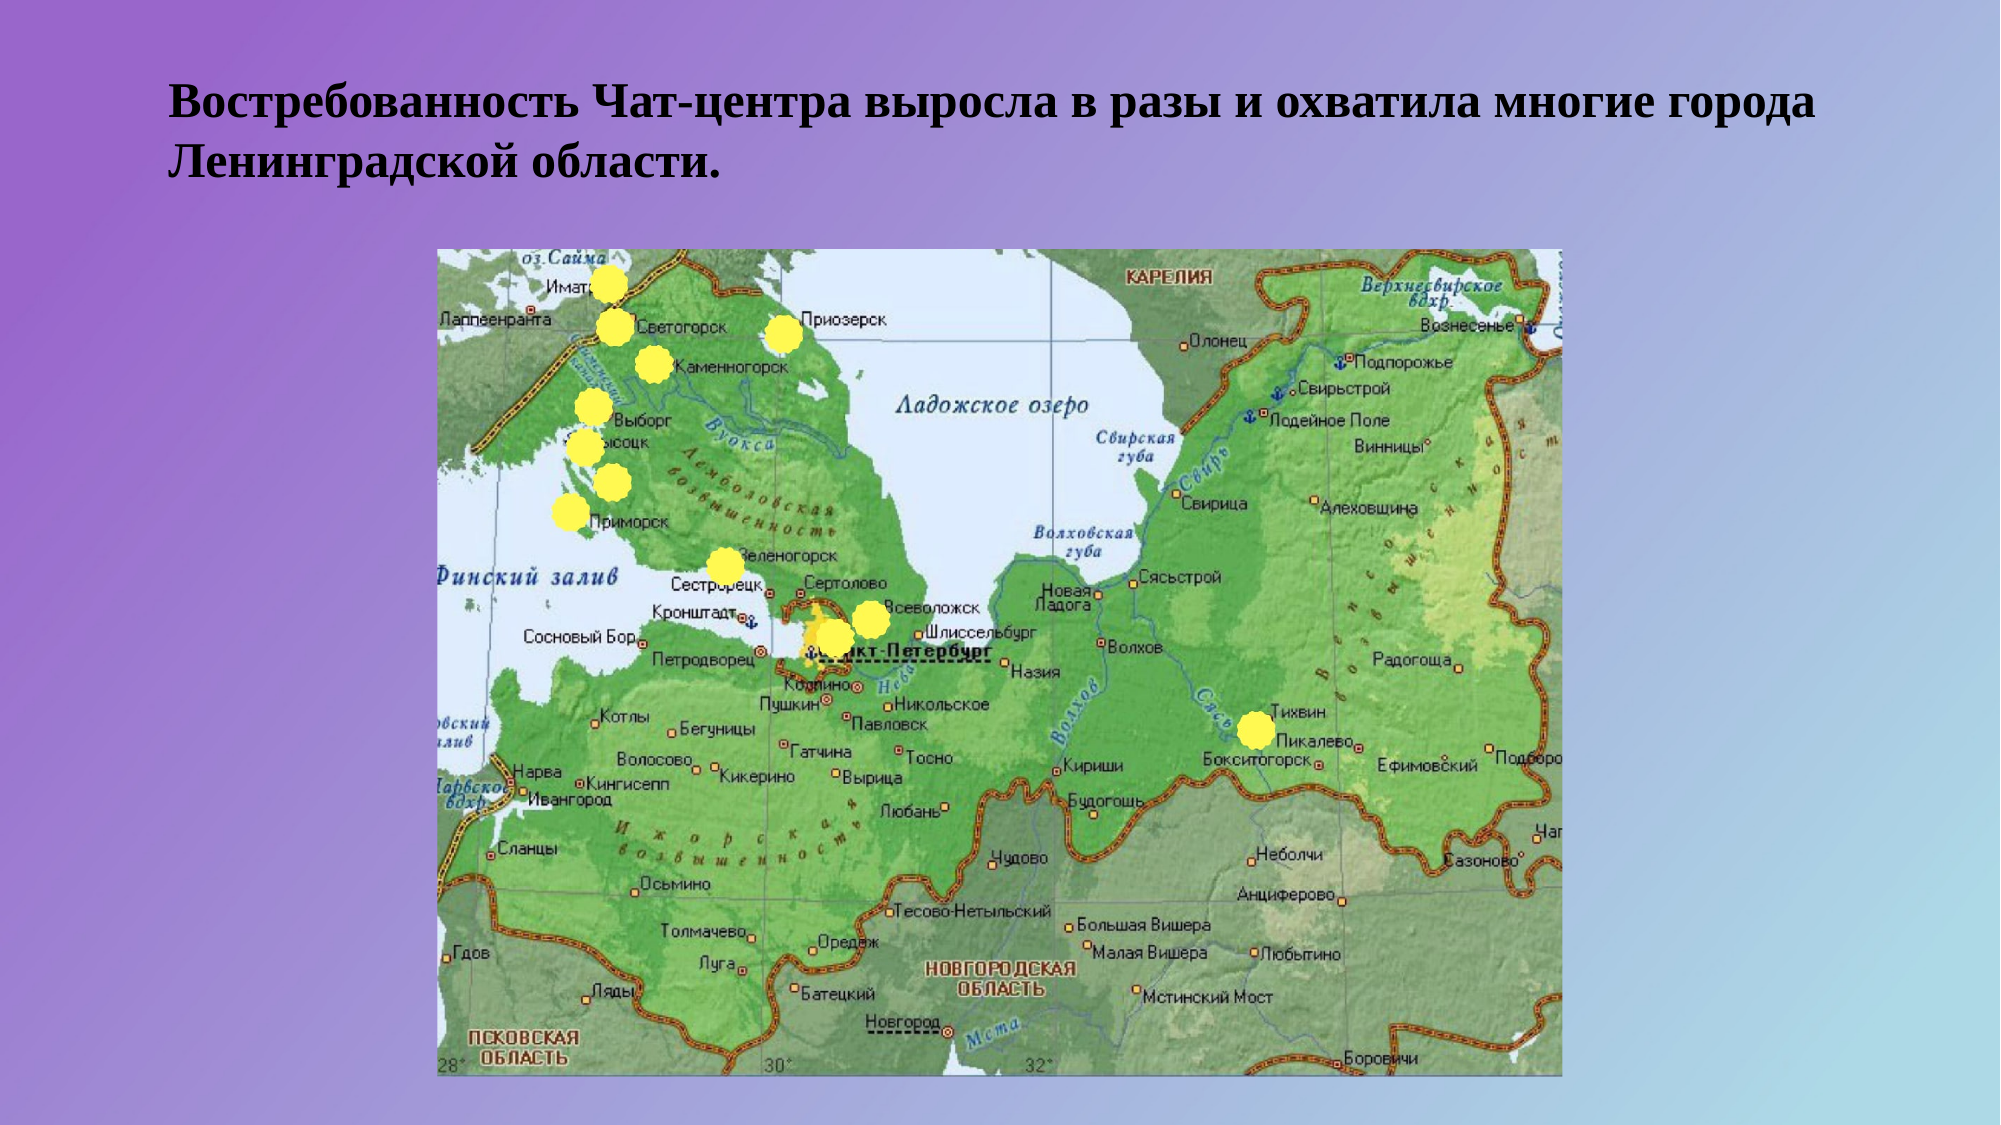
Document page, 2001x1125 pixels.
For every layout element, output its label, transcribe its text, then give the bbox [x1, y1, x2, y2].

text_box Востребованность Чат-центра выросла в разы и охватила многие города Ленинградской области. [153, 59, 1847, 195]
picture [0, 0, 2000, 1125]
